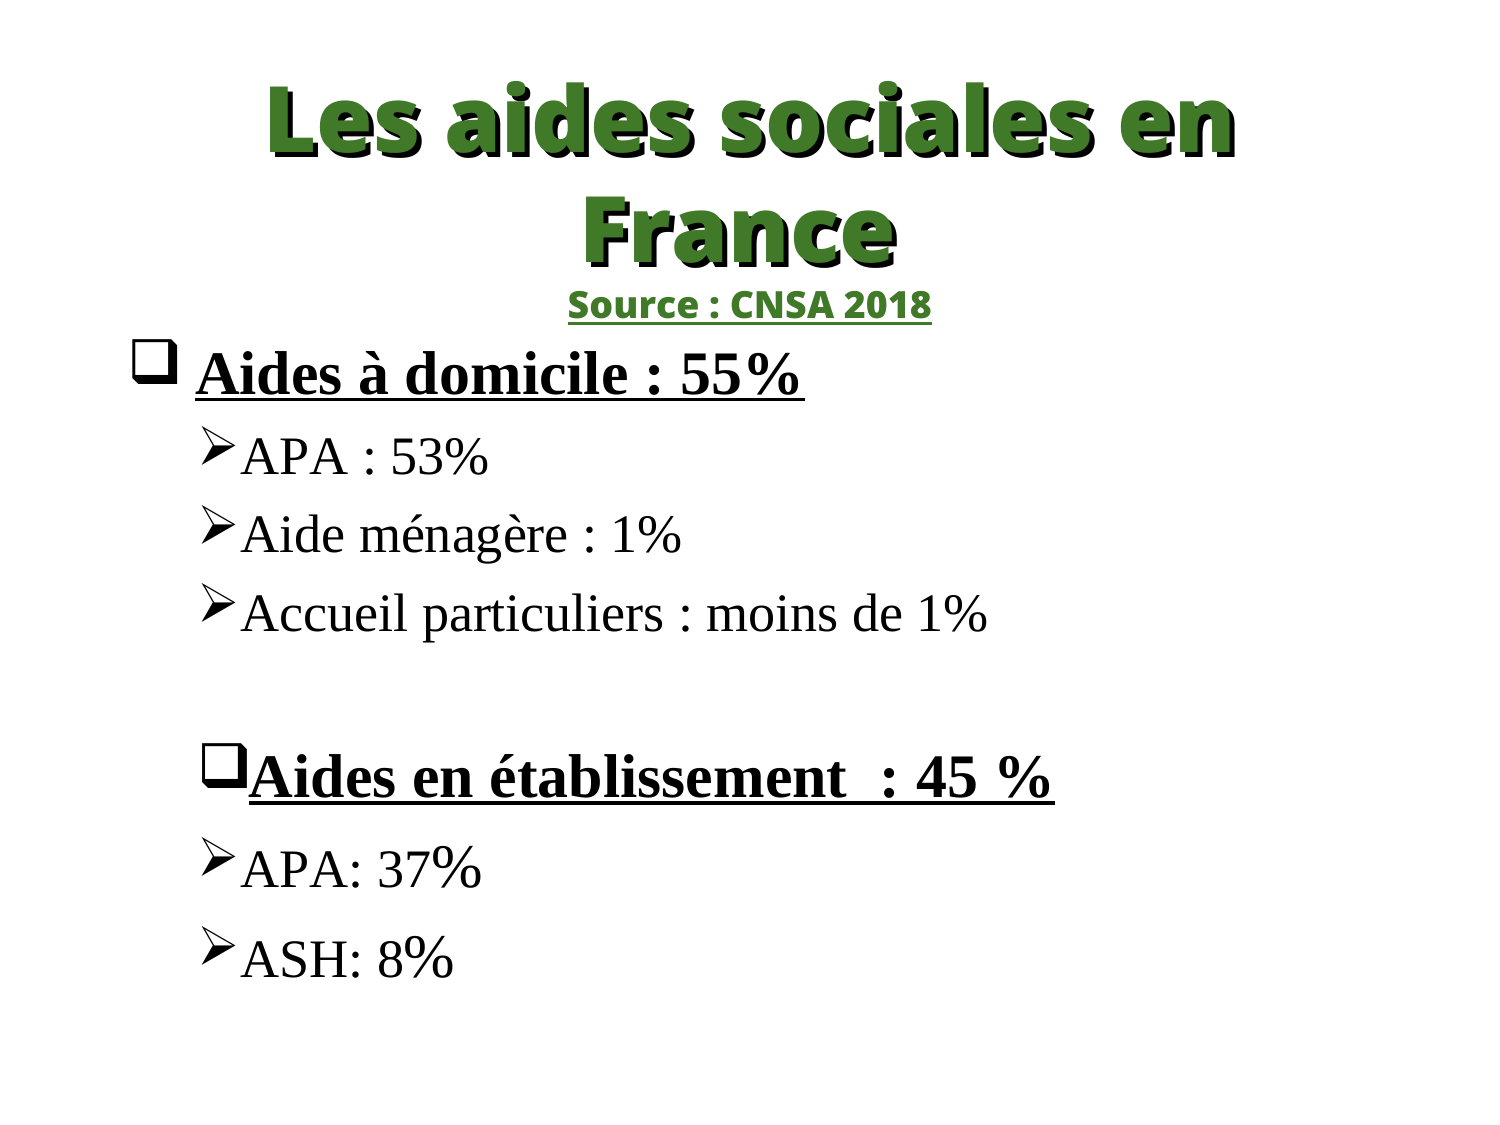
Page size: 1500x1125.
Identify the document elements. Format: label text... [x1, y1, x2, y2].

list Aides à domicile : 55% APA : 53% Aide ménagère : 1% Accueil particuliers : moins de 1% Aides en établissement : 45 % APA: 37% ASH: 8% [112, 324, 1388, 1000]
title Les aides sociales en France Source : CNSA 2018 [112, 99, 1388, 288]
